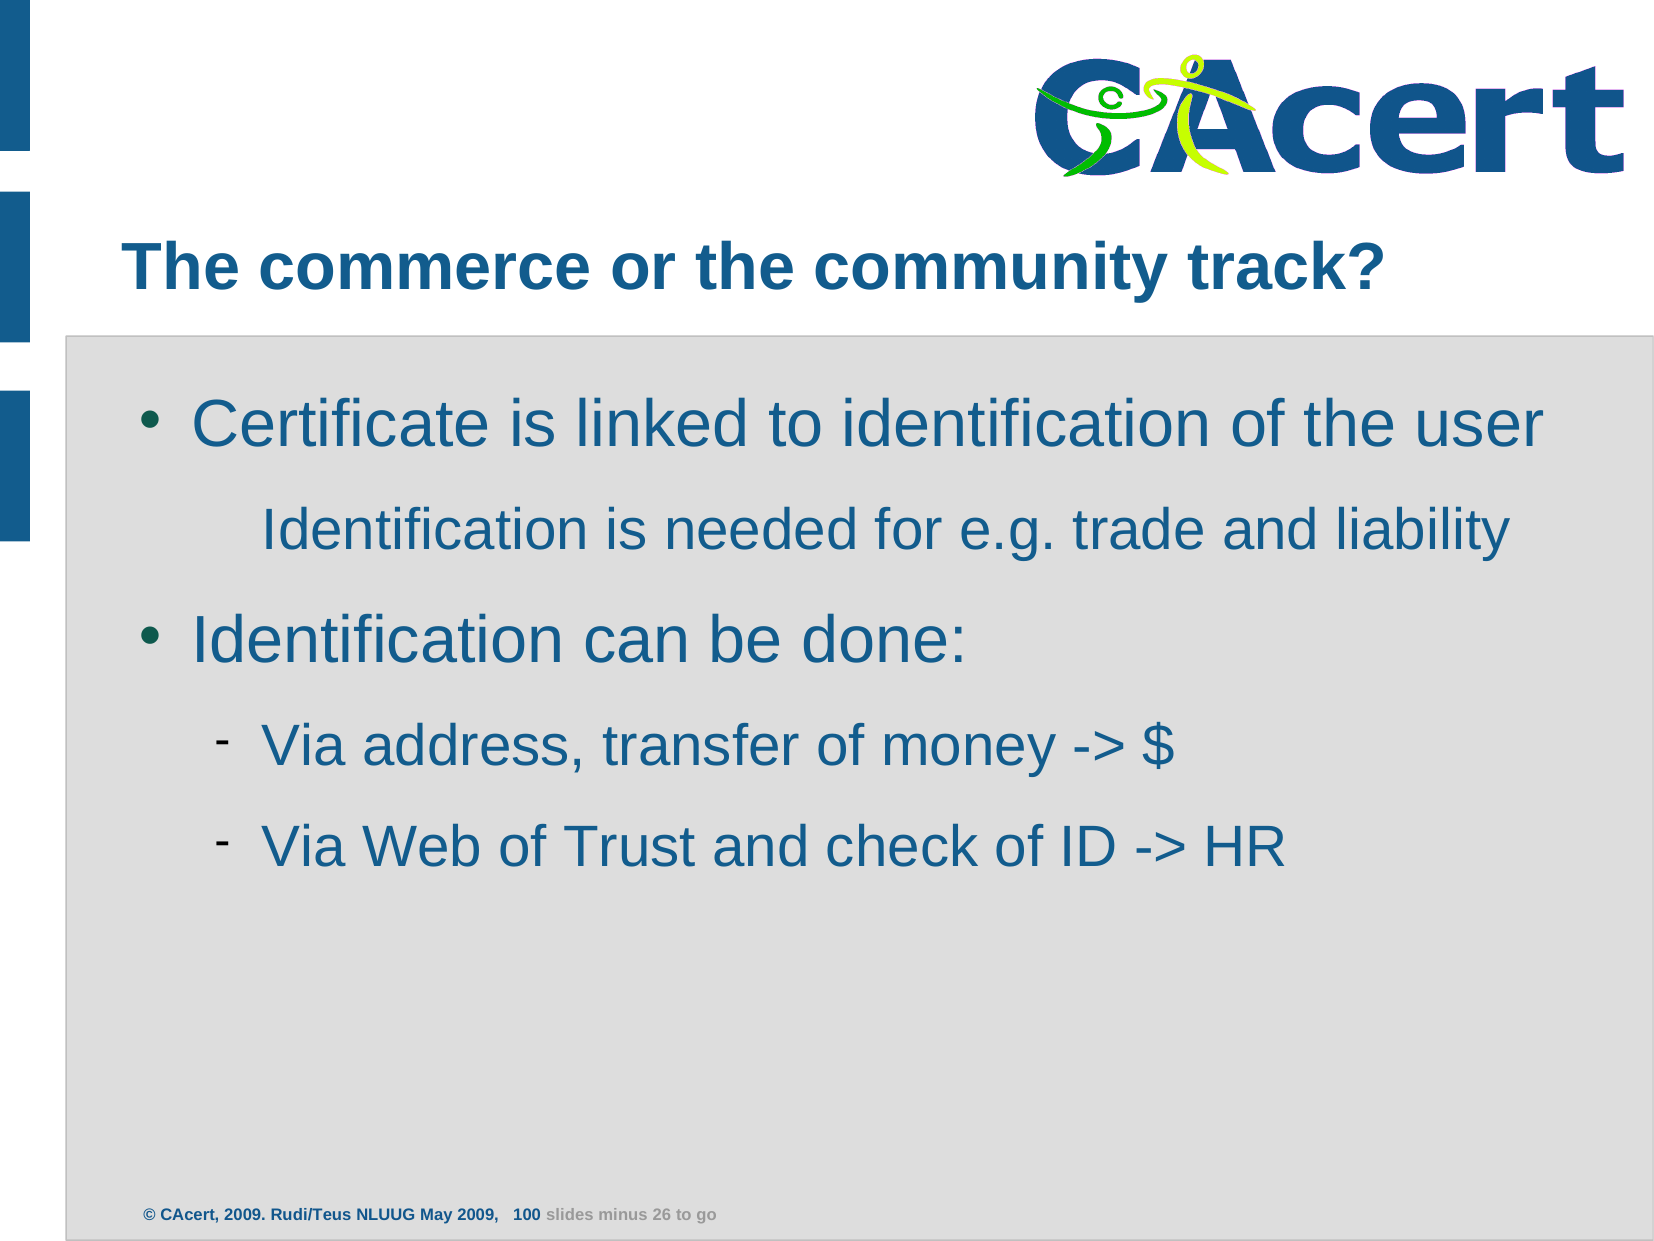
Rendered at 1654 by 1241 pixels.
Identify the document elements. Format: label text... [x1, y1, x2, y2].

title The commerce or the community track? [121, 177, 1533, 315]
list Certificate is linked to identification of the user Identification is needed for e.g. trade and liability Identification can be done: Via address, transfer of money -> $ Via Web of Trust and check of ID -> HR [121, 344, 1594, 1238]
picture [1033, 53, 1625, 178]
